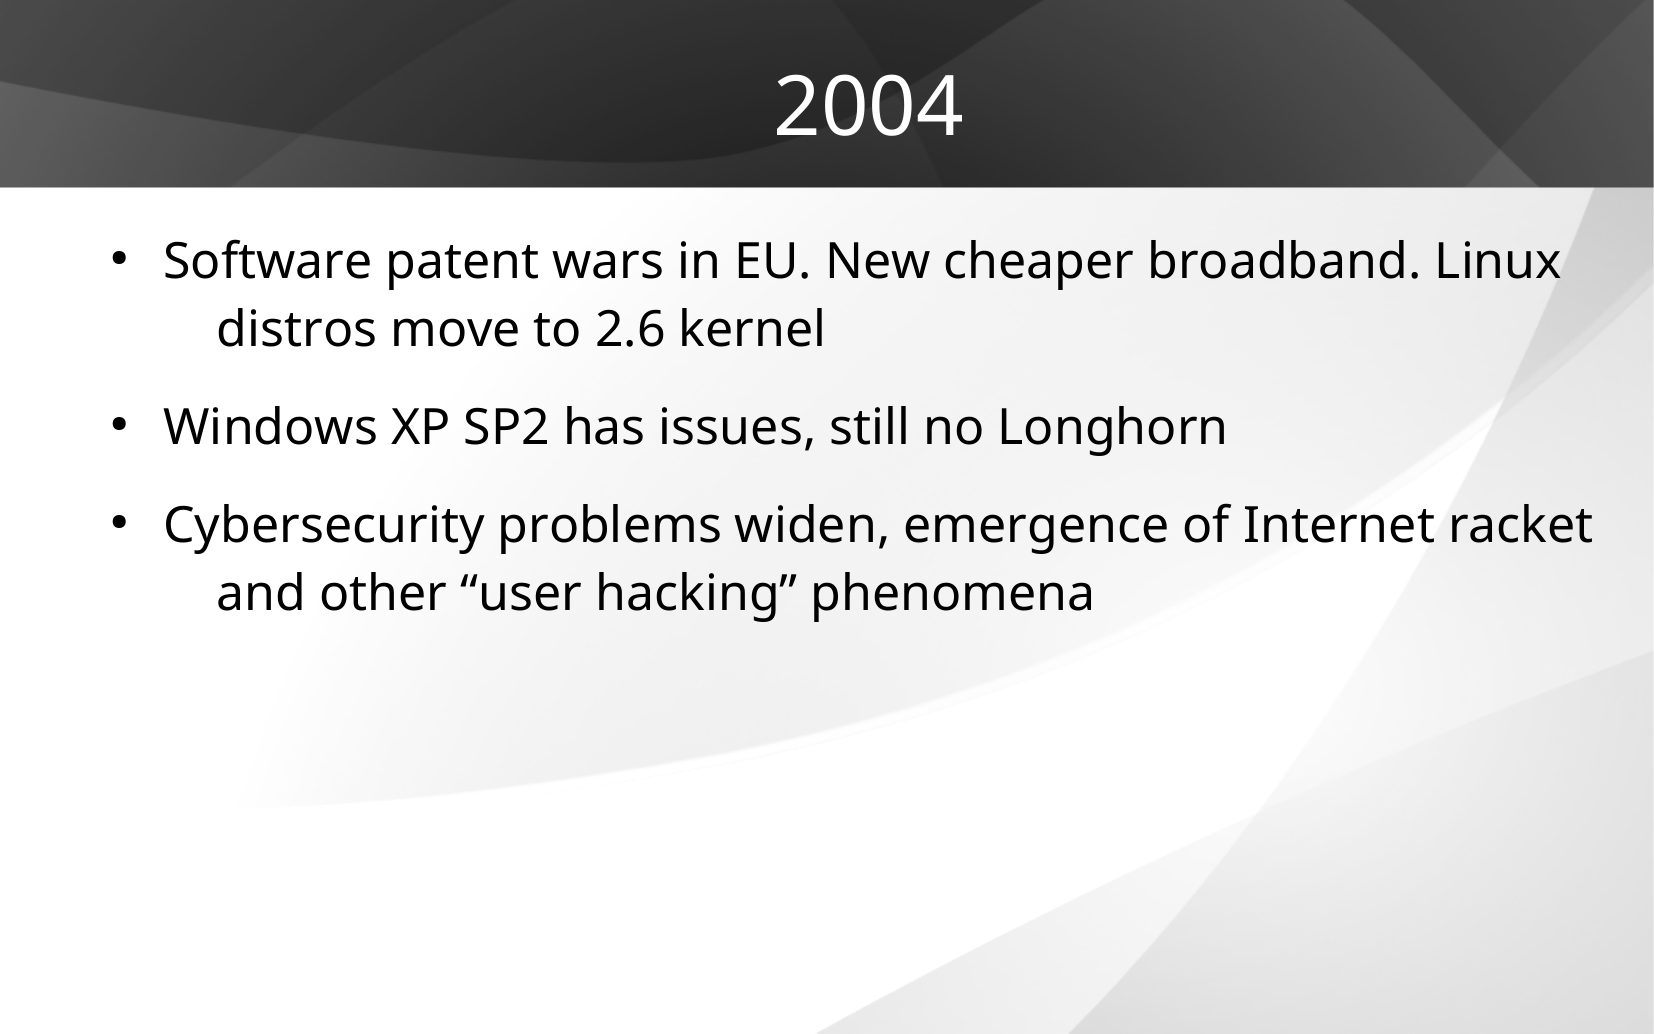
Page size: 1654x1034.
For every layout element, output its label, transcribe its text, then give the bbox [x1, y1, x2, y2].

list Software patent wars in EU. New cheaper broadband. Linux distros move to 2.6 kernel Windows XP SP2 has issues, still no Longhorn Cybersecurity problems widen, emergence of Internet racket and other “user hacking” phenomena [75, 225, 1613, 1013]
title 2004 [124, 0, 1613, 208]
picture [0, 0, 1654, 1034]
